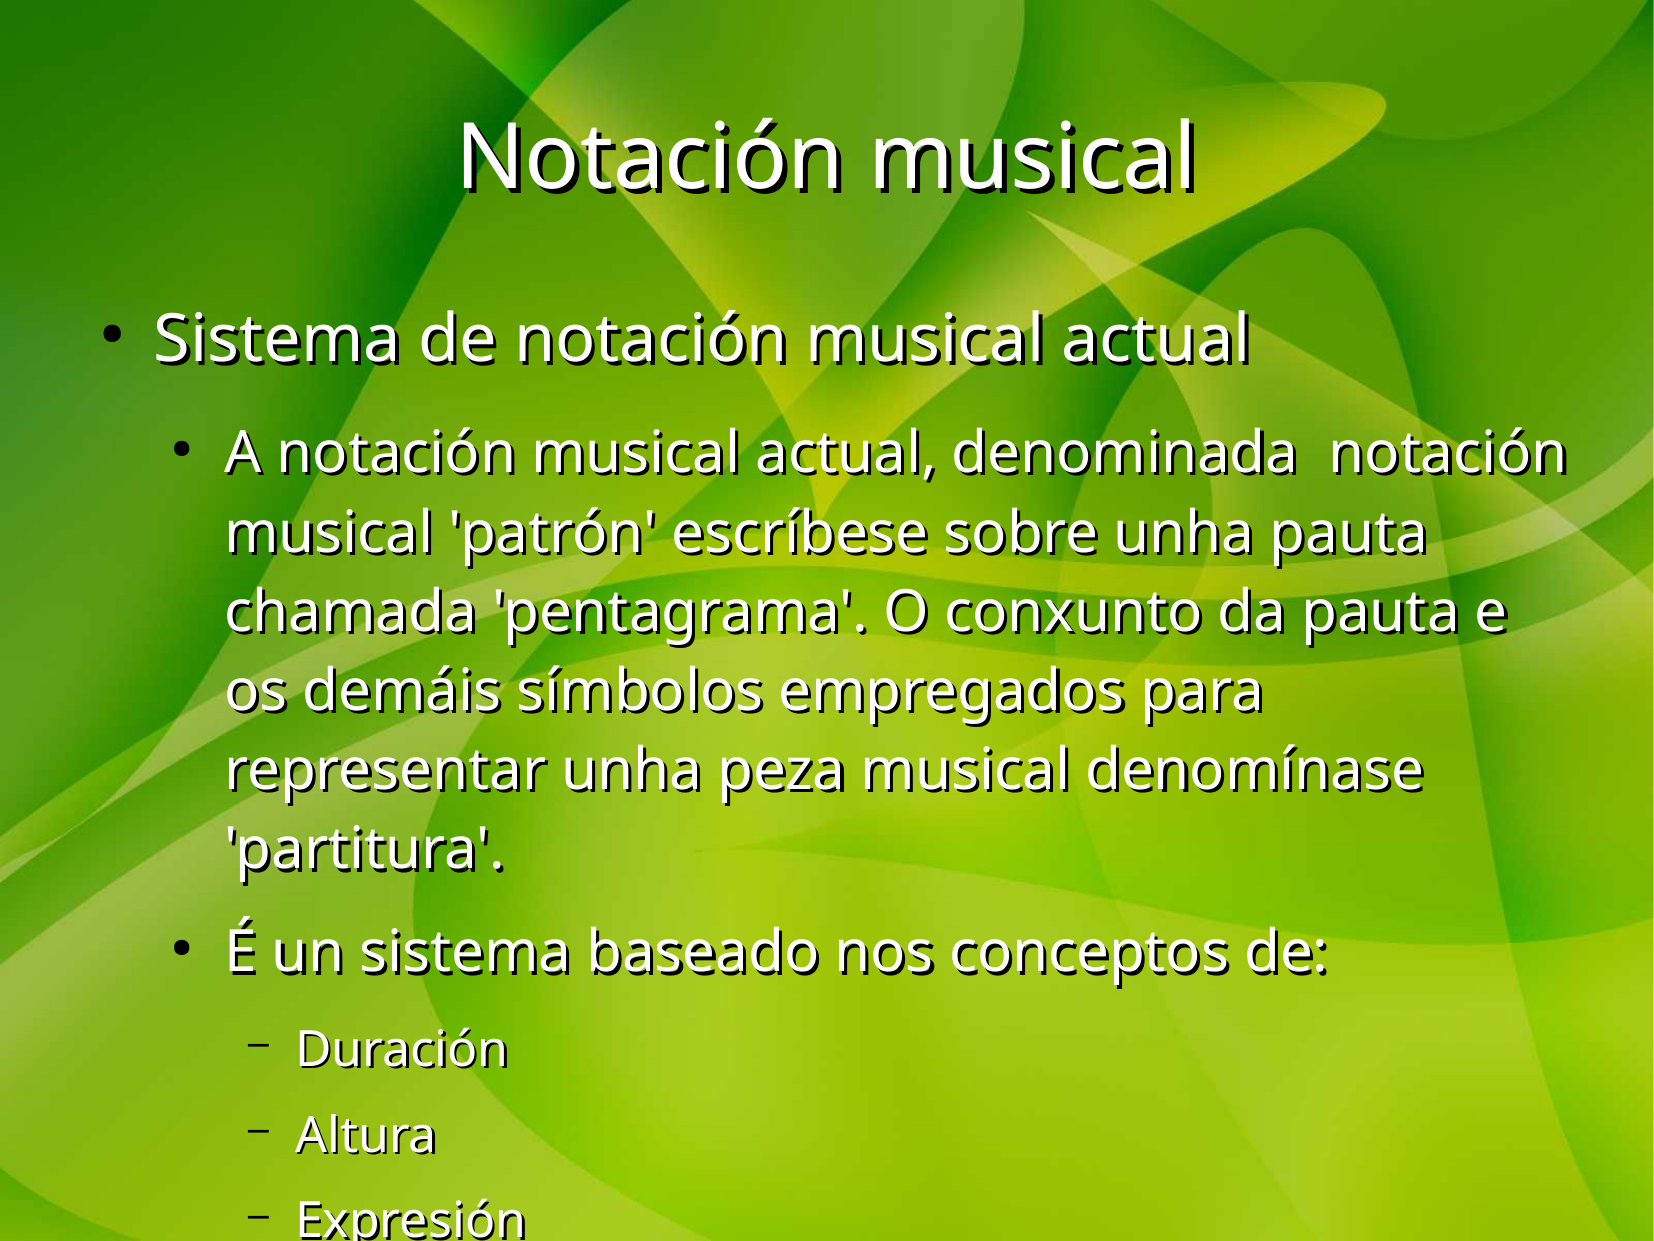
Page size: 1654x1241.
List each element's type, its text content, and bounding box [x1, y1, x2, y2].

picture [361, 1216, 372, 1234]
title Notación musical [82, 56, 1571, 250]
picture [0, 0, 1654, 1241]
picture [474, 1216, 488, 1234]
picture [410, 1216, 420, 1221]
list Sistema de notación musical actual A notación musical actual, denominada notación musical 'patrón' escríbese sobre unha pauta chamada 'pentagrama'. O conxunto da pauta e os demáis símbolos empregados para representar unha peza musical denomínase 'partitura'. É un sistema baseado nos conceptos de: Duración Altura Expresión [82, 290, 1571, 1130]
